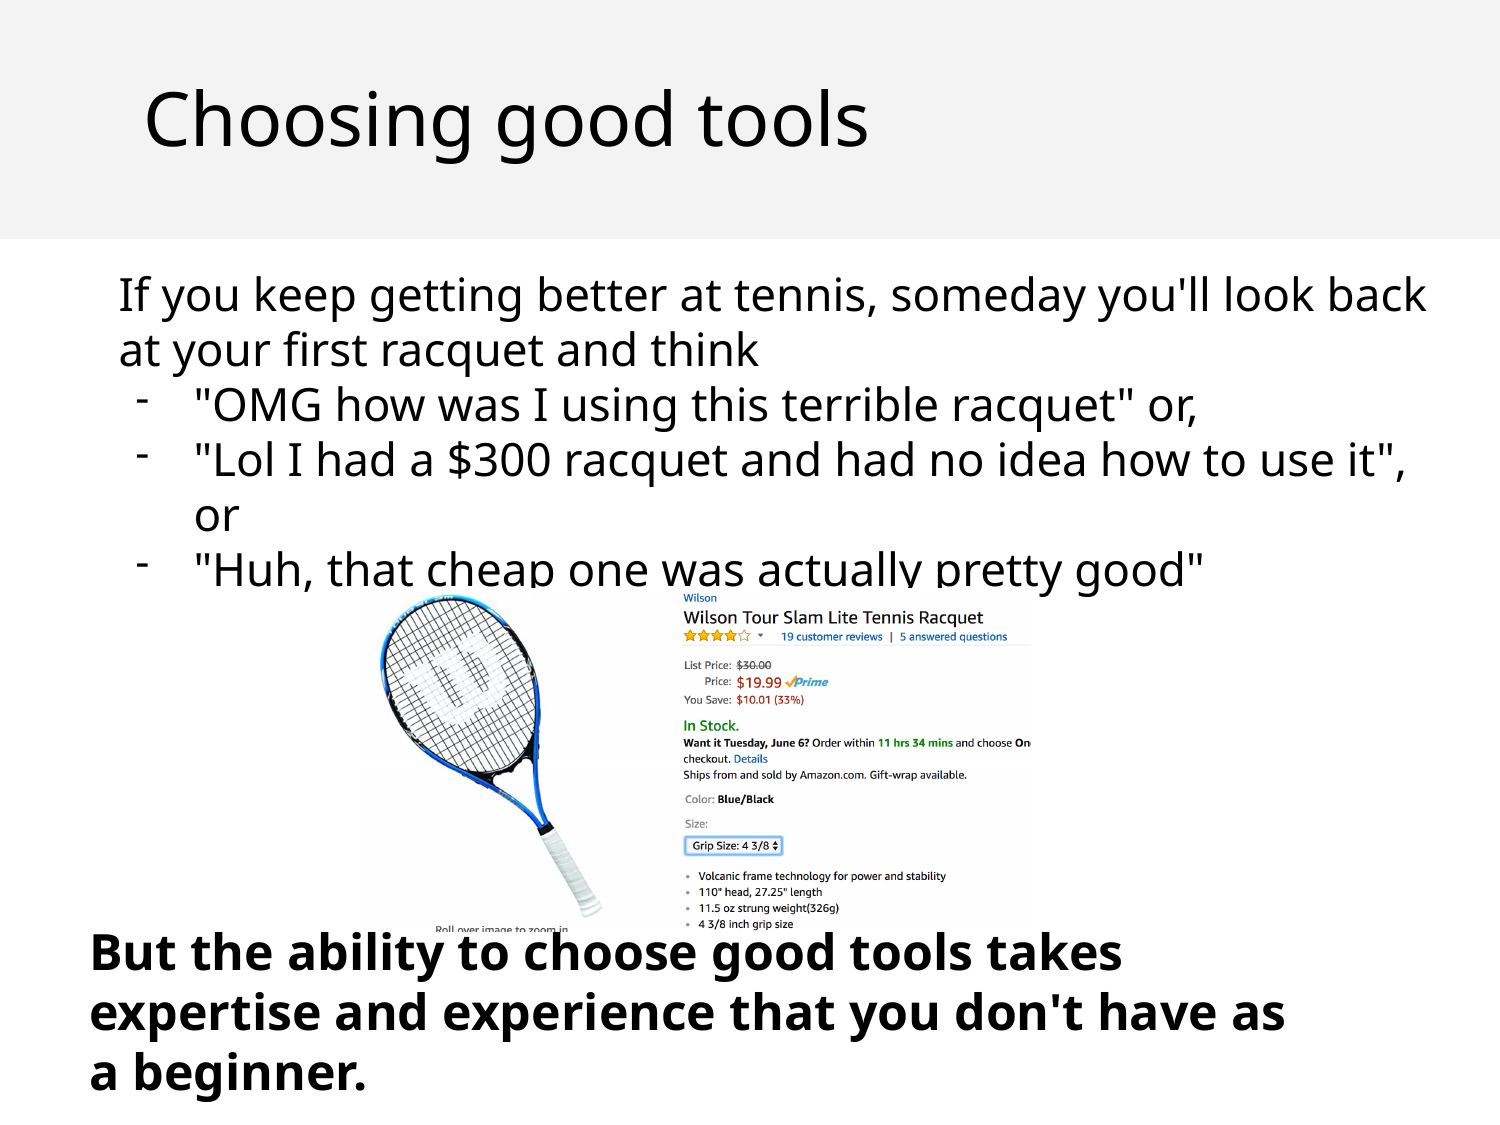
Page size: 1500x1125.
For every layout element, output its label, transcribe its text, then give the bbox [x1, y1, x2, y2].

text_box But the ability to choose good tools takes expertise and experience that you don't have as a beginner. [74, 926, 1318, 1096]
title Choosing good tools [128, 56, 1372, 183]
list If you keep getting better at tennis, someday you'll look back at your first racquet and think "OMG how was I using this terrible racquet" or, "Lol I had a $300 racquet and had no idea how to use it", or "Huh, that cheap one was actually pretty good" [103, 250, 1444, 688]
picture [360, 588, 1031, 926]
